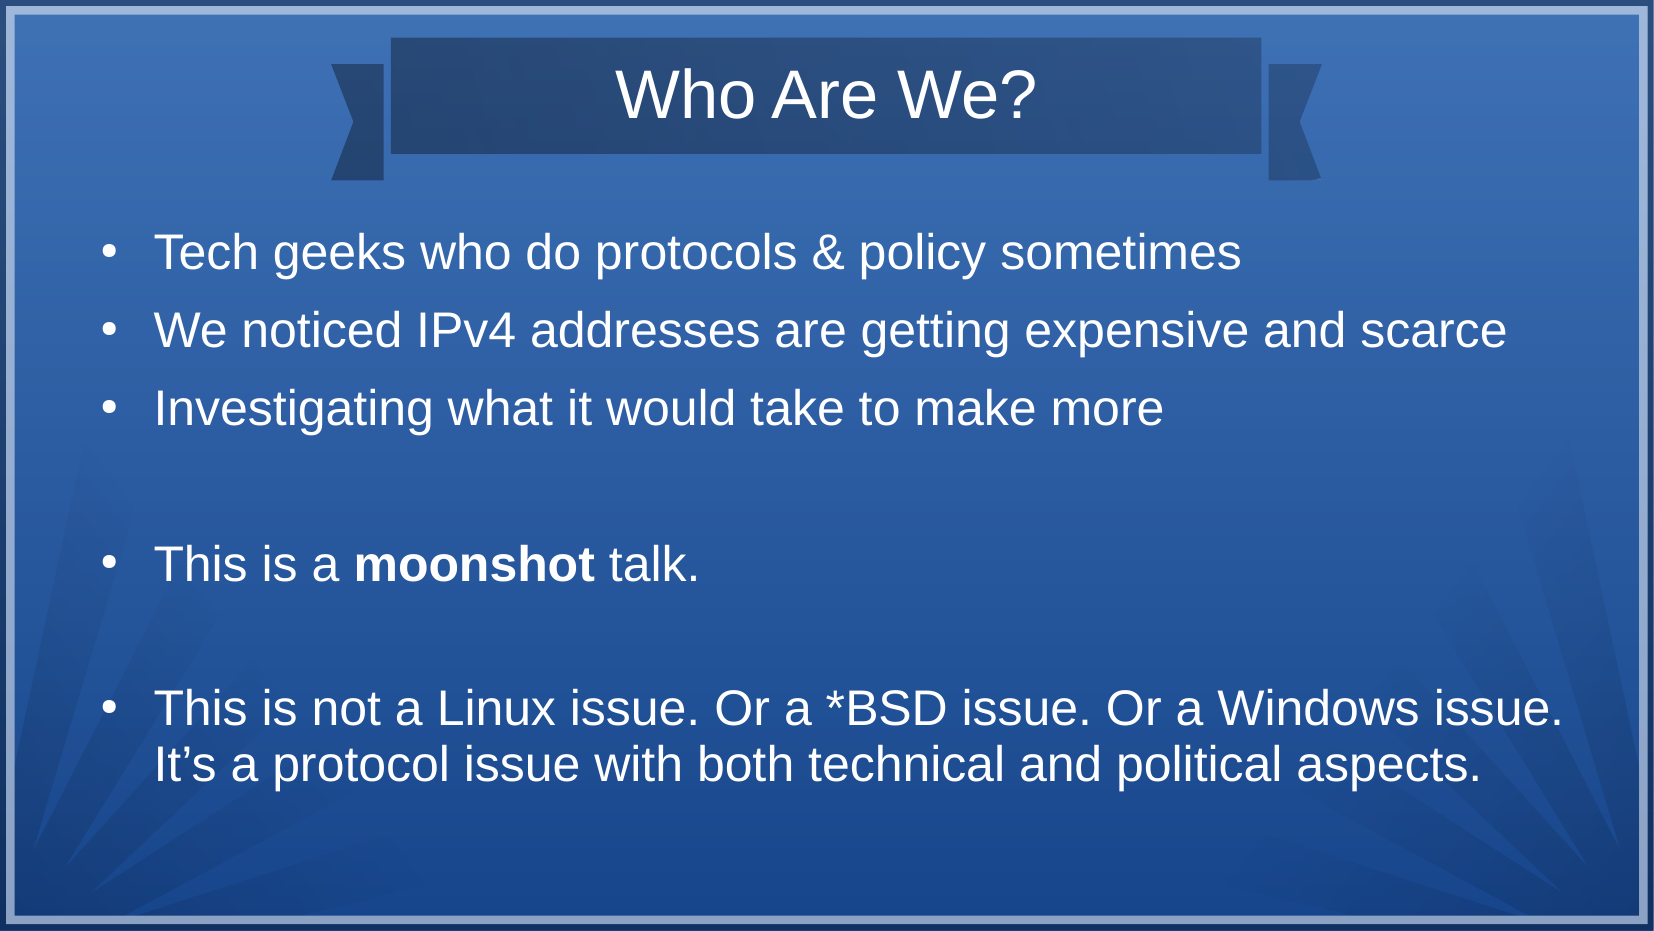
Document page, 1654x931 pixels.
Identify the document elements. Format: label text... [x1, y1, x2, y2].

title Who Are We? [389, 35, 1264, 154]
list Tech geeks who do protocols & policy sometimes We noticed IPv4 addresses are getting expensive and scarce Investigating what it would take to make more This is a moonshot talk. This is not a Linux issue. Or a *BSD issue. Or a Windows issue. It’s a protocol issue with both technical and political aspects. [82, 224, 1571, 848]
